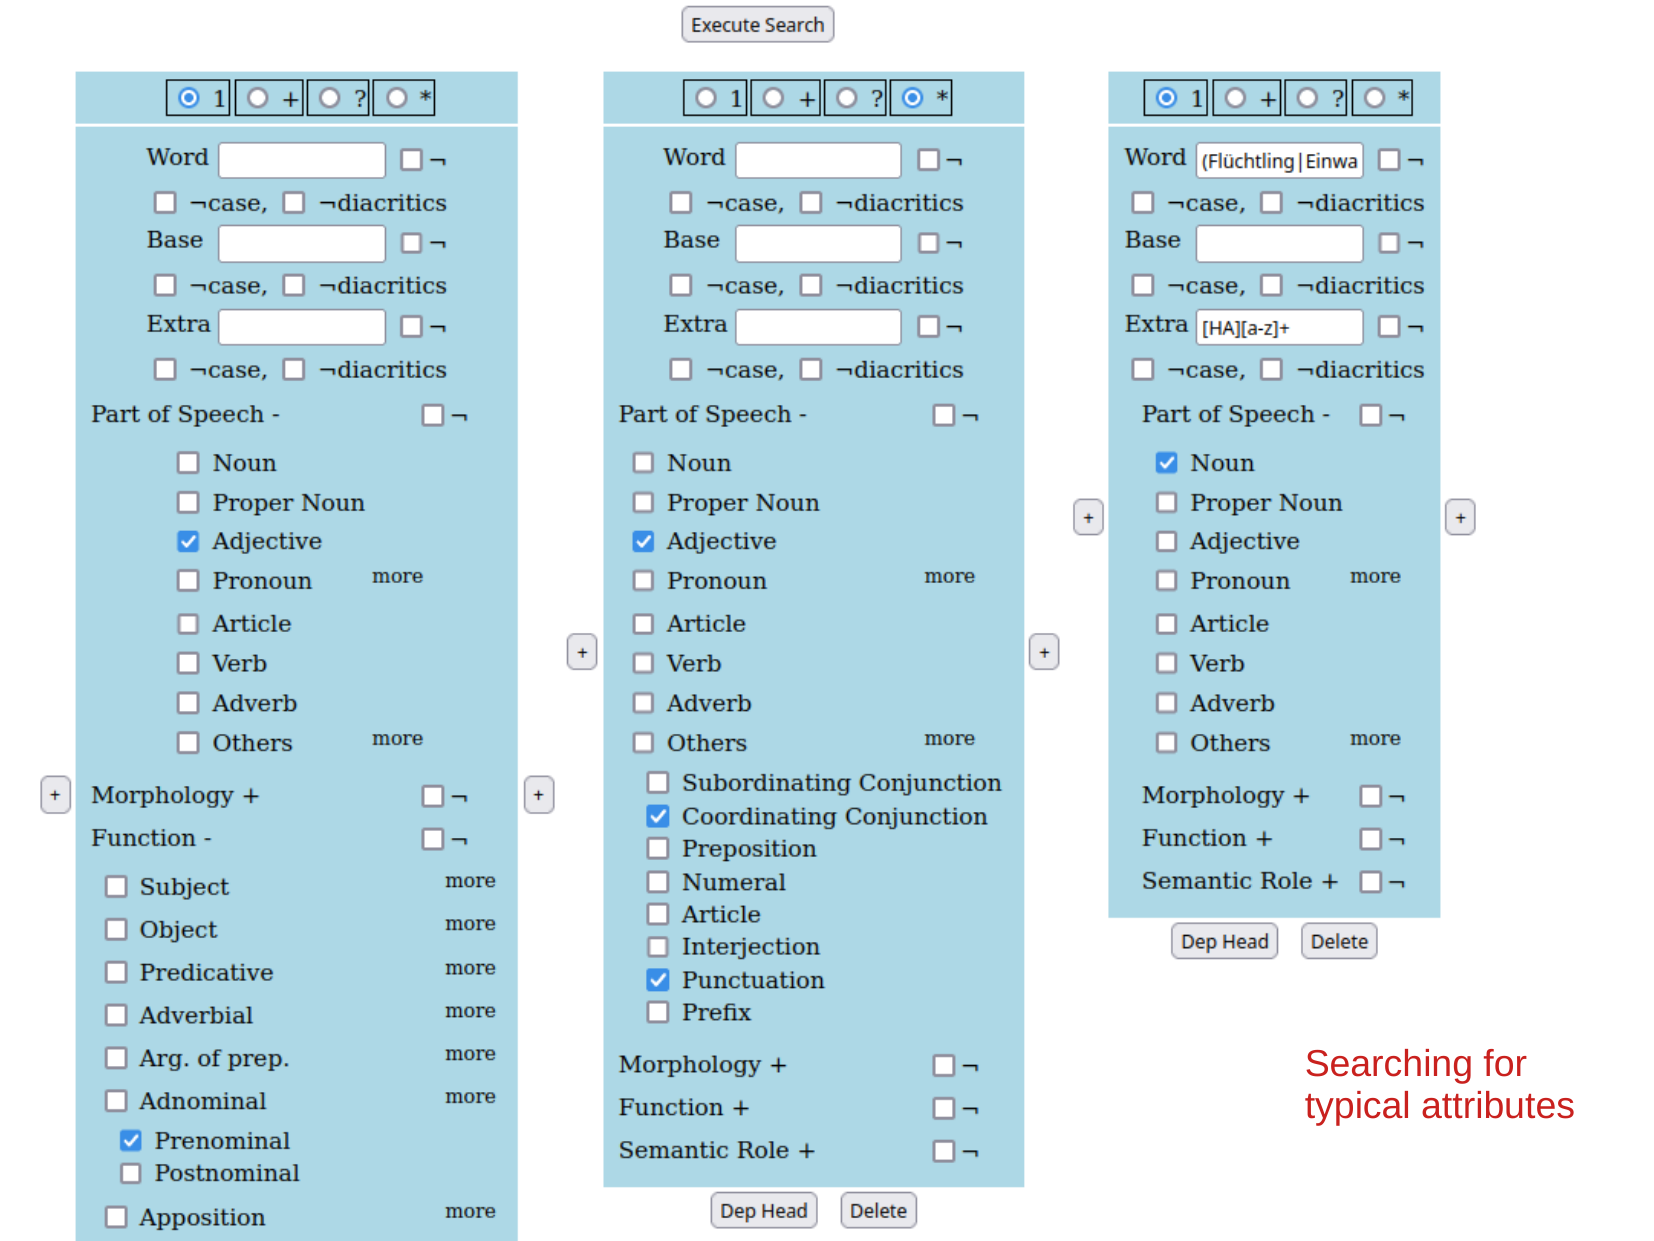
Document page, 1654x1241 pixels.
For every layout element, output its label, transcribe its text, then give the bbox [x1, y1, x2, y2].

text_box Searching for typical attributes [1290, 1035, 1621, 1176]
picture [30, 0, 1482, 1241]
